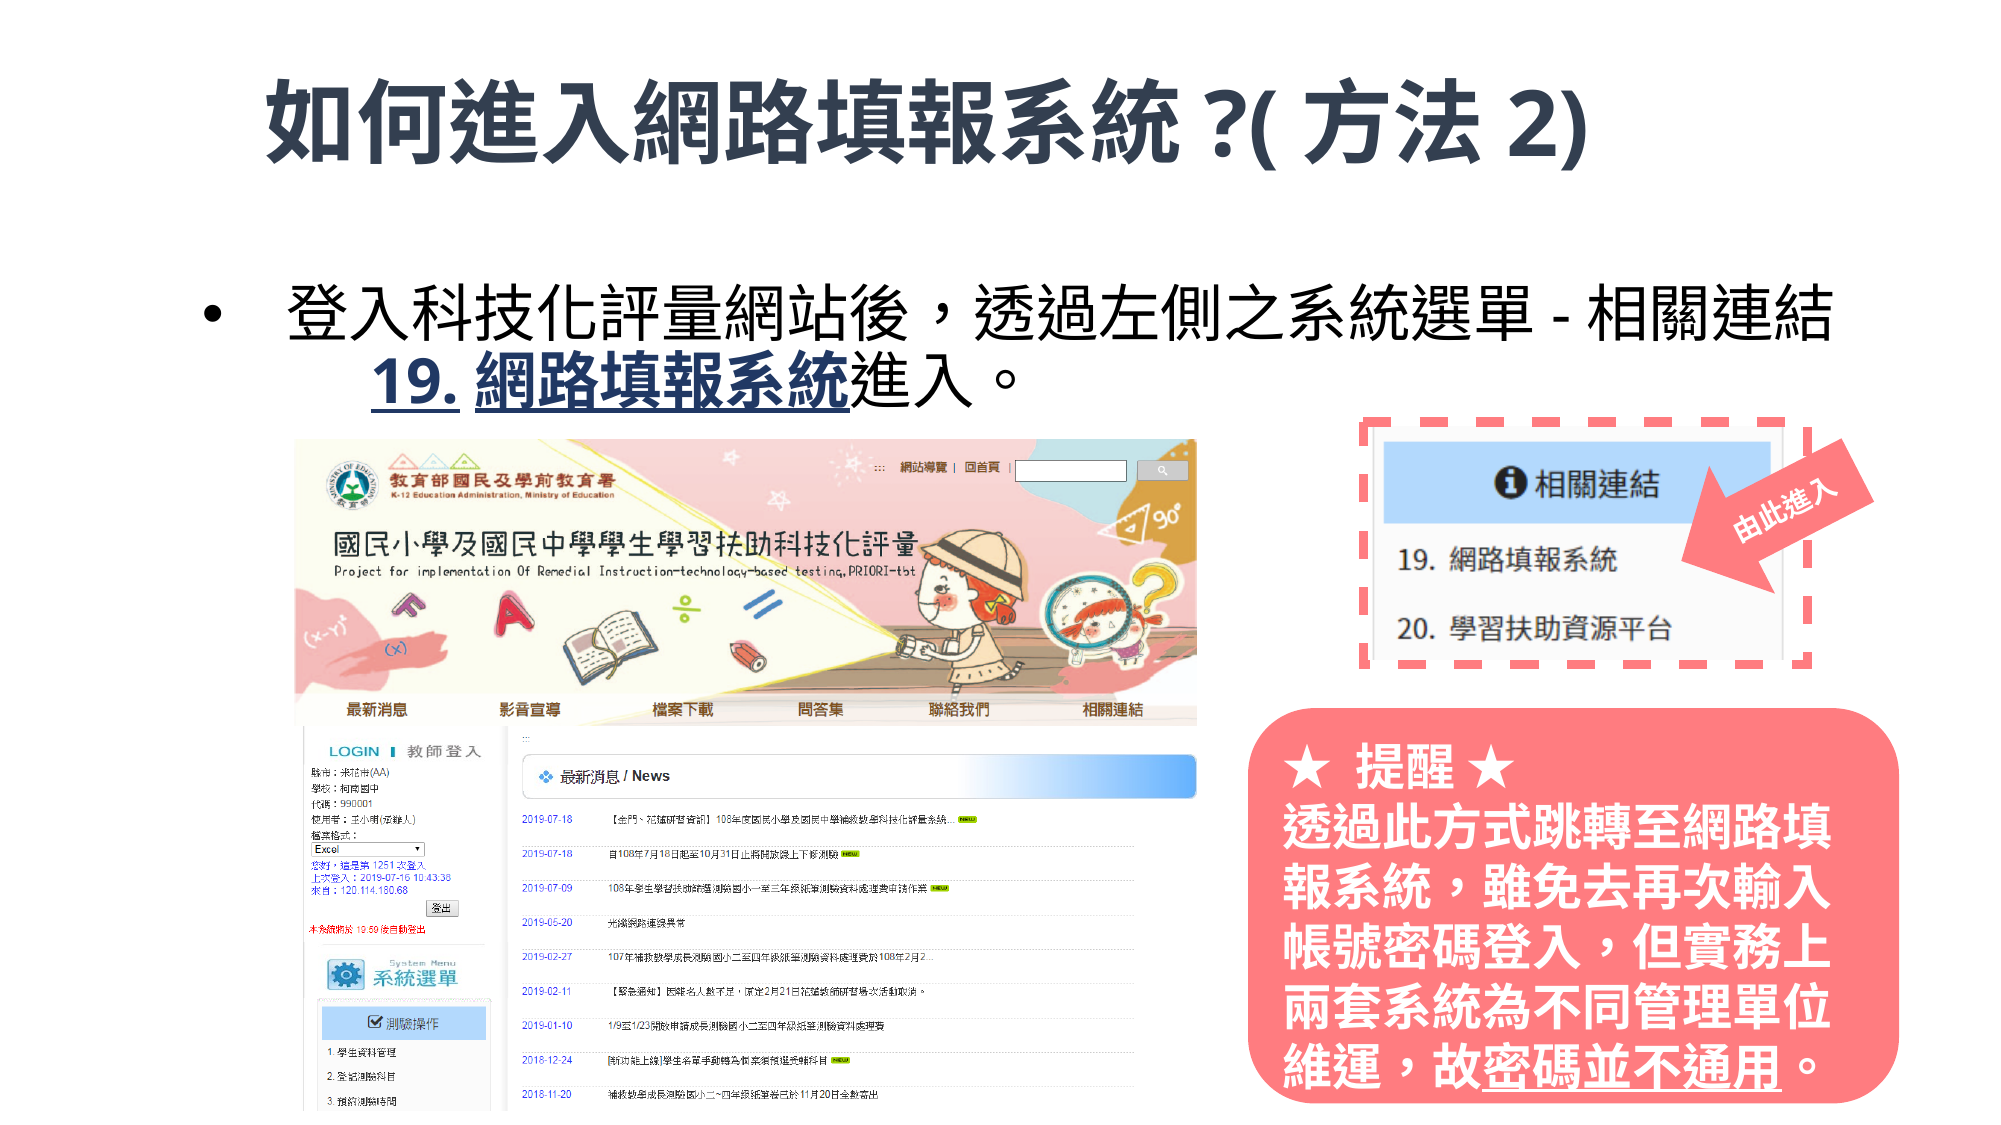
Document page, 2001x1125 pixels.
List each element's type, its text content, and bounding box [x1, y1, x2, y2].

subtitle 登入科技化評量網站後，透過左側之系統選單-相關連結 19.網路填報系統進入。 [186, 275, 1973, 964]
picture [1367, 426, 1803, 660]
text_box ★ 提醒 ★ 透過此方式跳轉至網路填報系統，雖免去再次輸入帳號密碼登入，但實務上兩套系統為不同管理單位維運，故密碼並不通用。 [1248, 708, 1900, 1104]
text_box 由此進入 [1682, 439, 1873, 592]
text_box [1847, 1042, 2000, 1103]
picture [288, 434, 1203, 1111]
text_box 如何進入網路填報系統?(方法2) [250, 58, 1605, 183]
